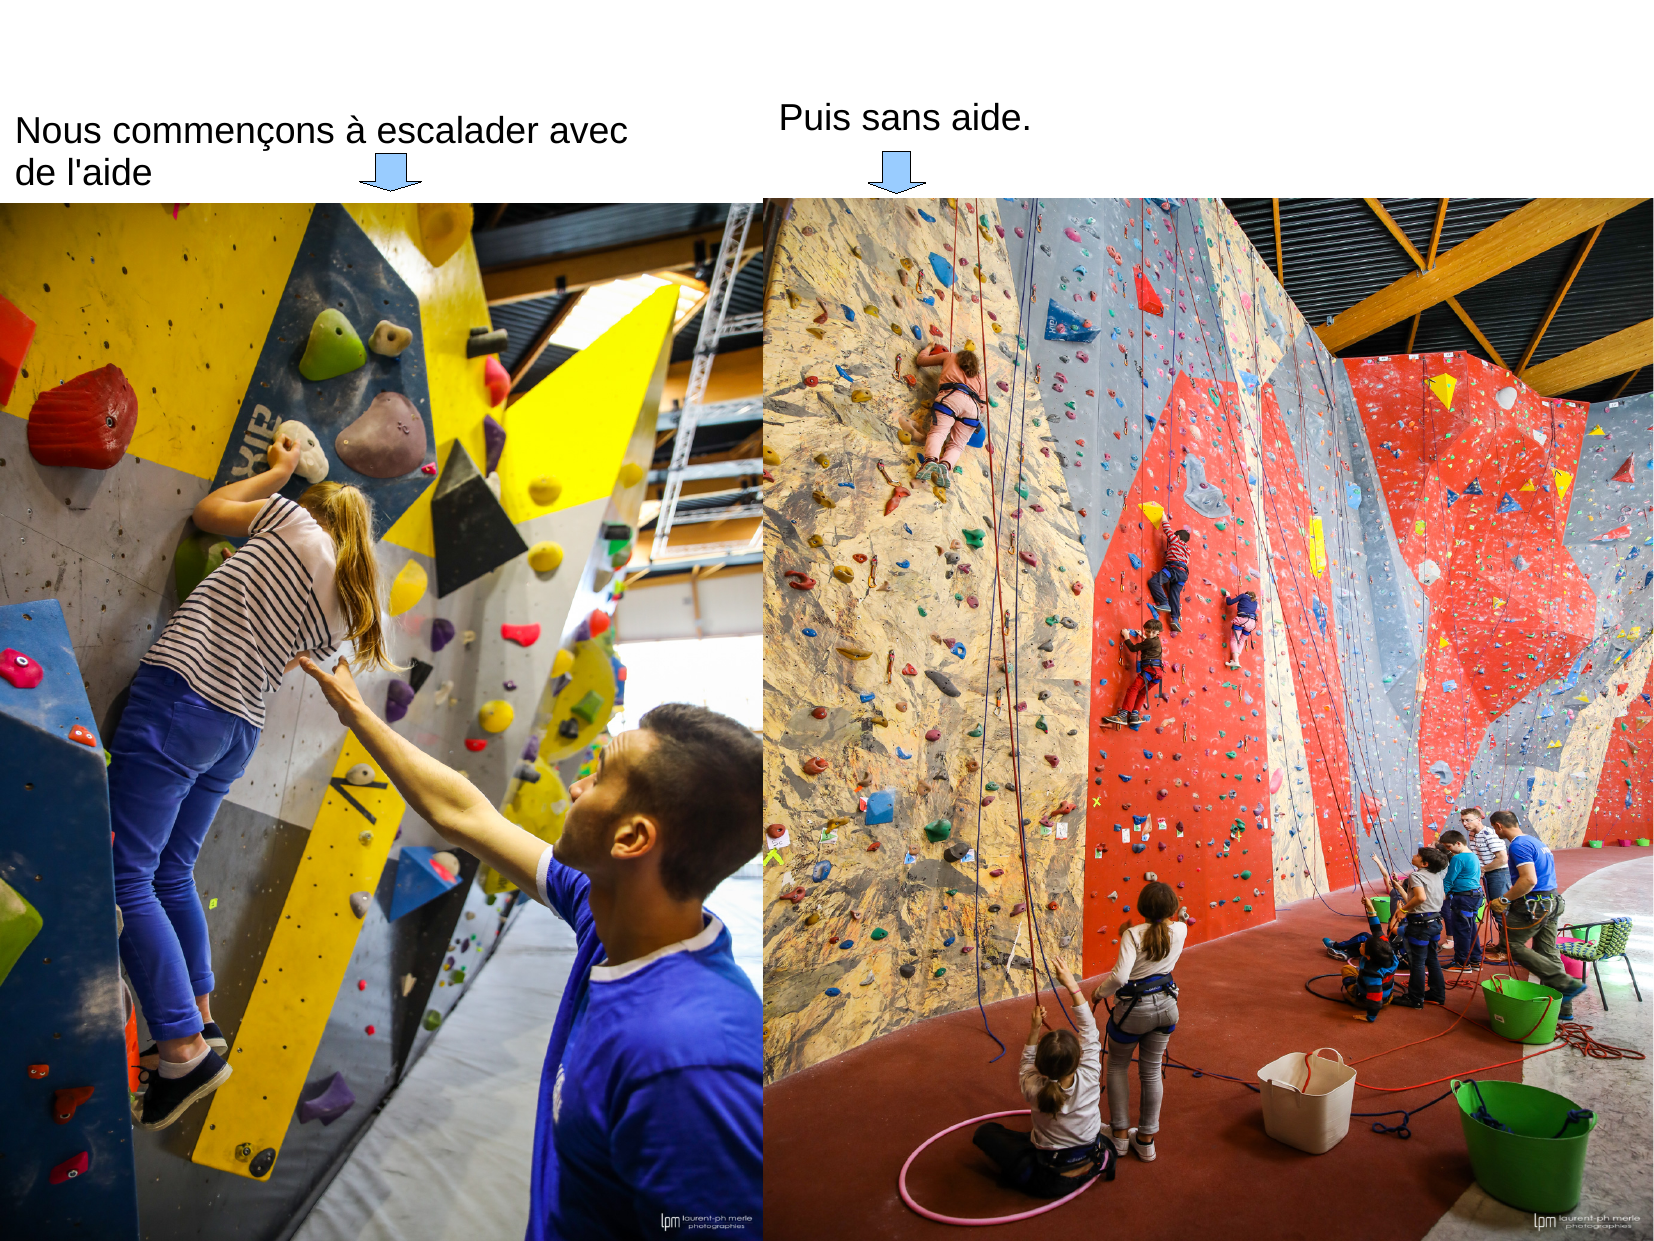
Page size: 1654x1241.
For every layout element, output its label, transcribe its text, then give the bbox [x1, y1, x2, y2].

text_box [359, 153, 422, 192]
text_box Puis sans aide. [763, 89, 1654, 147]
picture [0, 198, 1654, 1241]
text_box Nous commençons à escalader avec de l'aide [0, 101, 688, 201]
text_box [868, 151, 926, 194]
